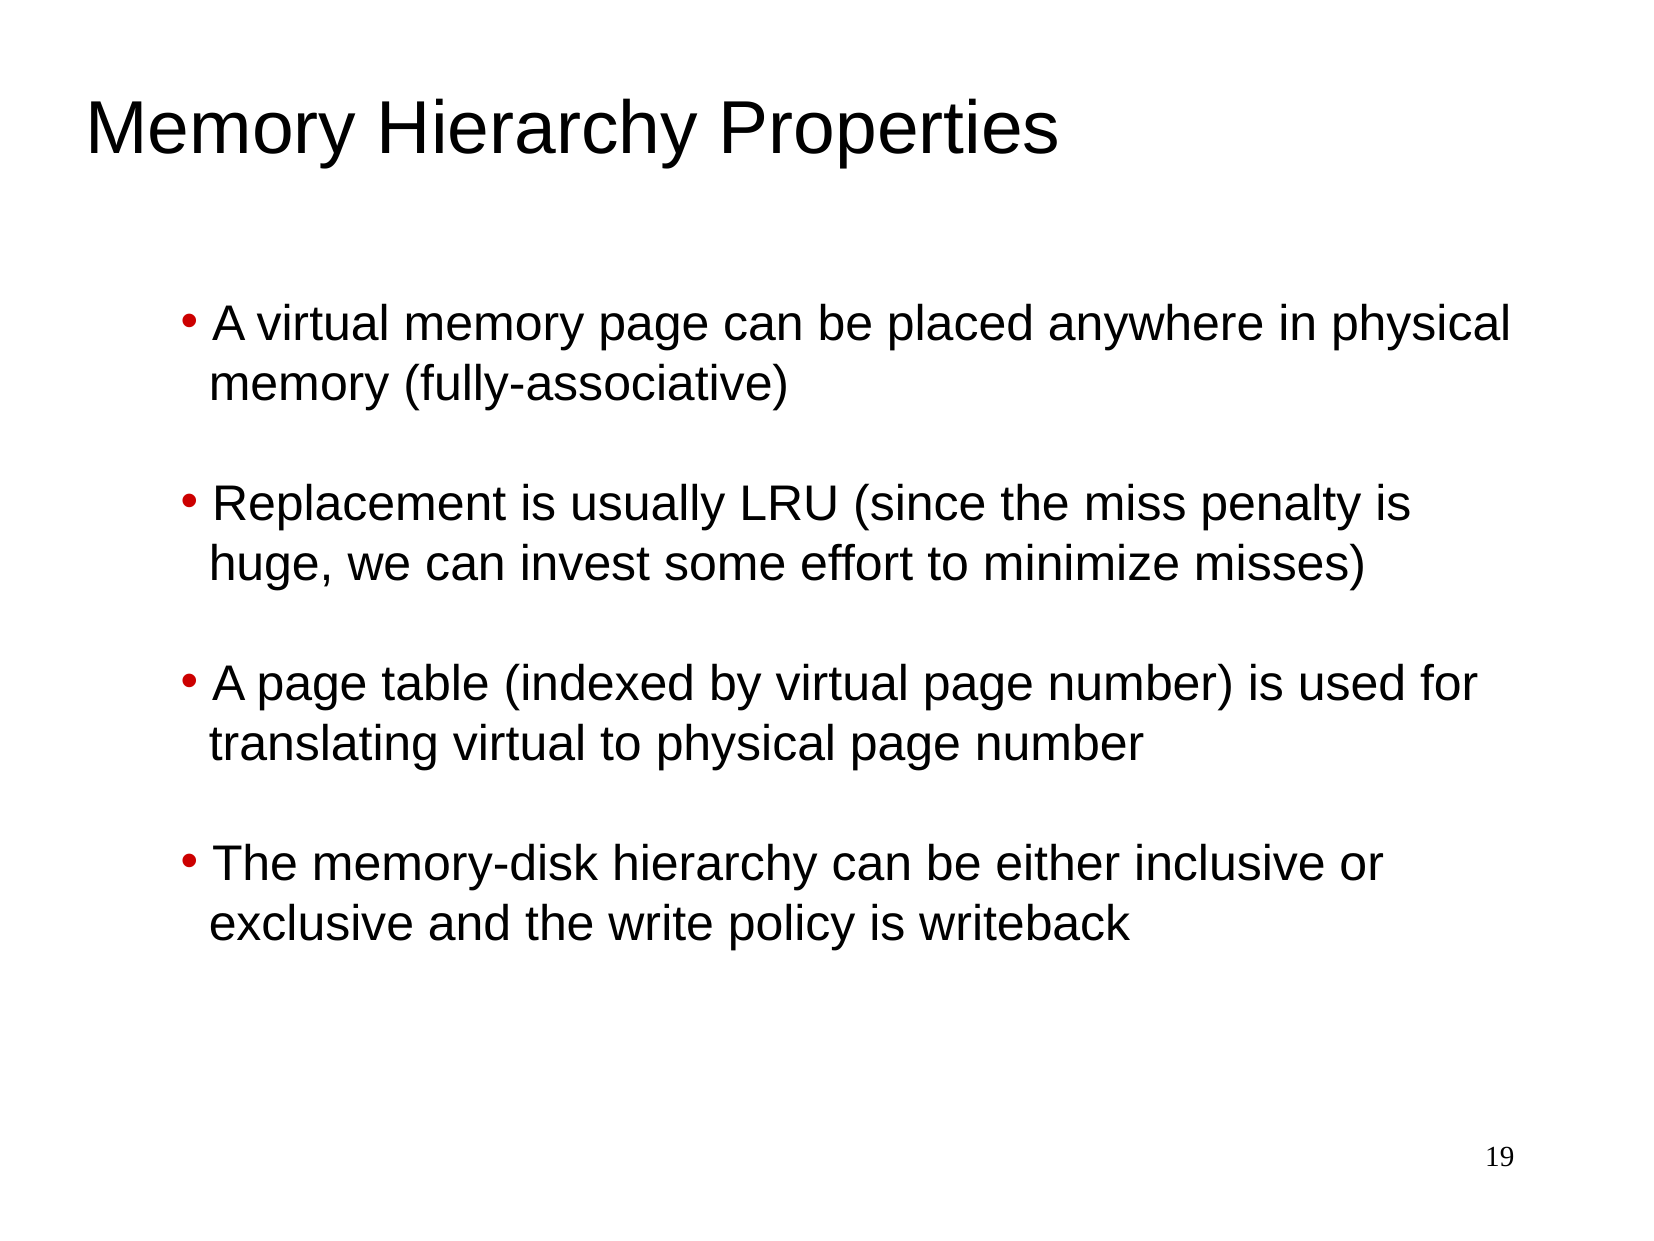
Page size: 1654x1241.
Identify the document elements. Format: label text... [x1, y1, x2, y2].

text_box <number> [1184, 1129, 1530, 1213]
text_box A virtual memory page can be placed anywhere in physical memory (fully-associative) Replacement is usually LRU (since the miss penalty is huge, we can invest some effort to minimize misses) A page table (indexed by virtual page number) is used for translating virtual to physical page number The memory-disk hierarchy can be either inclusive or exclusive and the write policy is writeback [165, 282, 1528, 959]
text_box Memory Hierarchy Properties [70, 71, 1077, 177]
